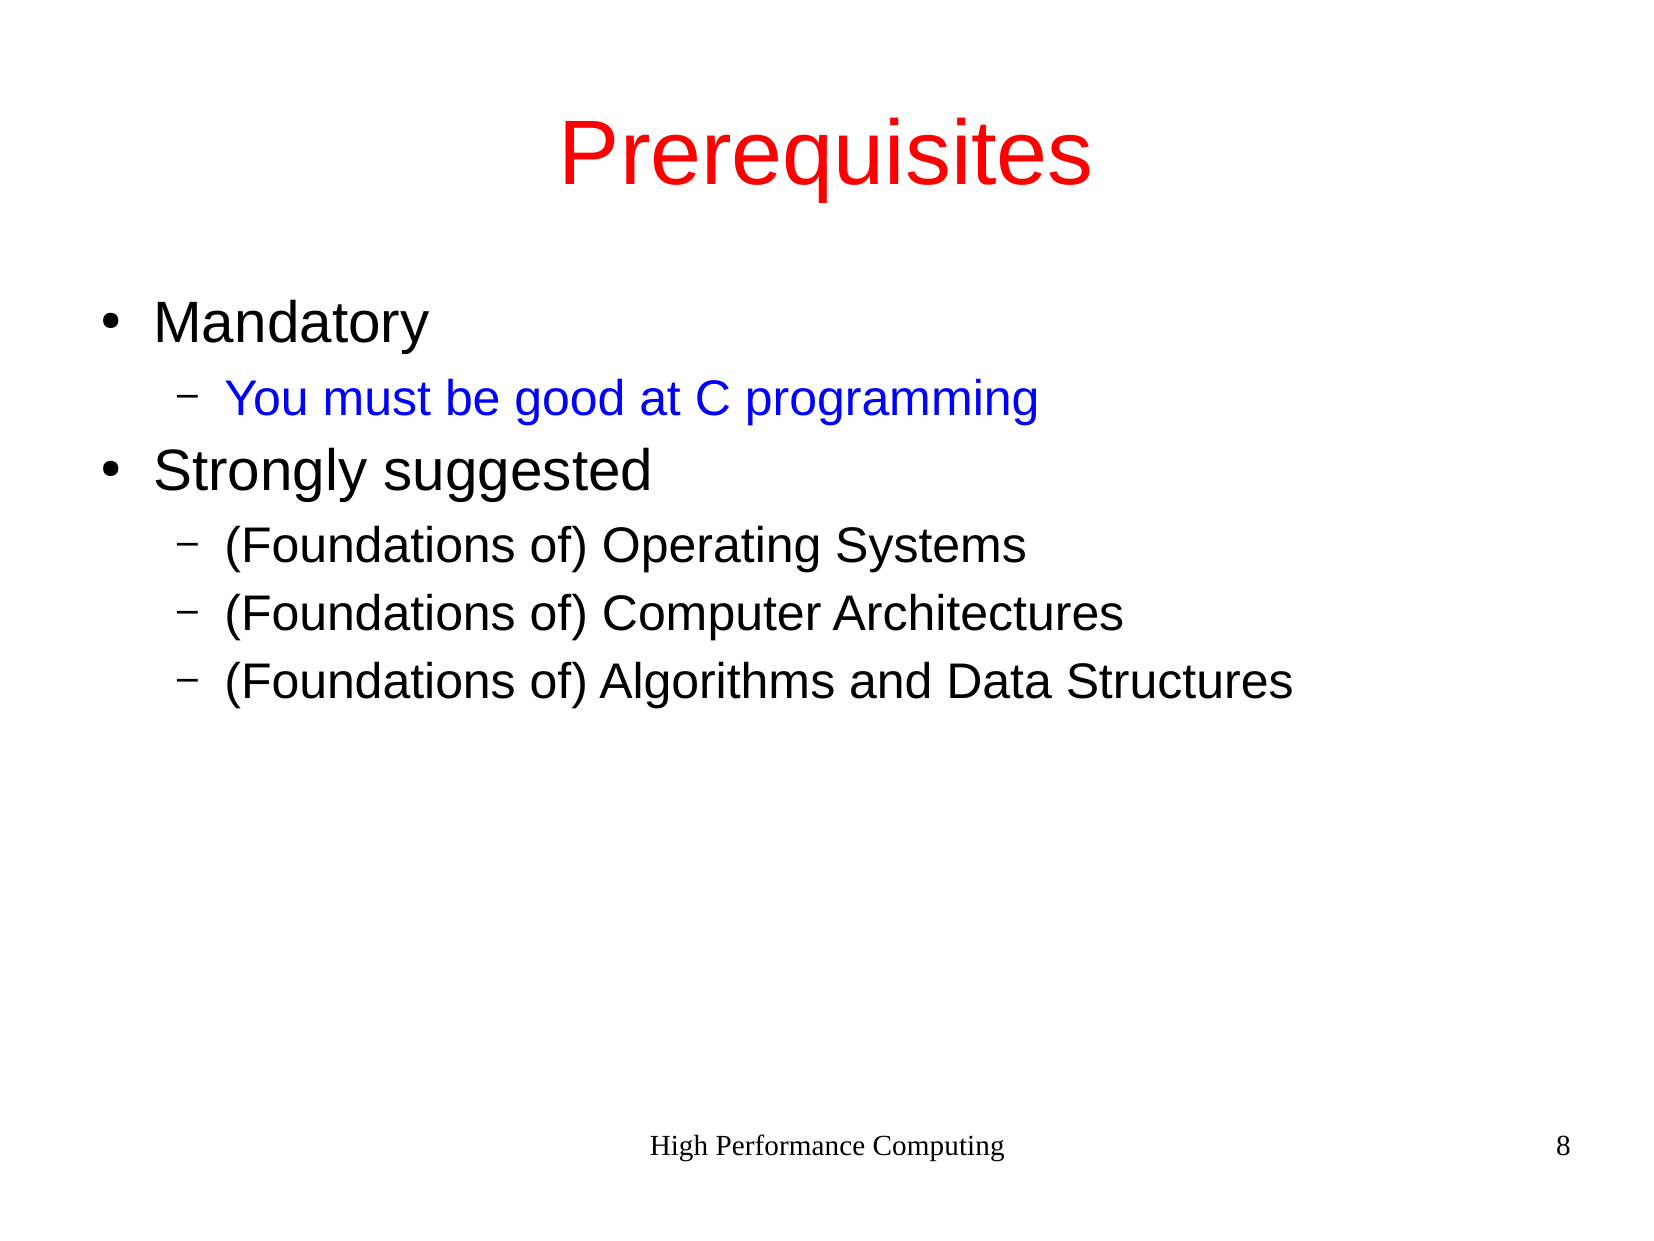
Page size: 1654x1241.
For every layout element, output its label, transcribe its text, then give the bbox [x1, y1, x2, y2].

list Mandatory You must be good at C programming Strongly suggested (Foundations of) Operating Systems (Foundations of) Computer Architectures (Foundations of) Algorithms and Data Structures [82, 290, 1571, 1109]
title Prerequisites [82, 49, 1571, 257]
